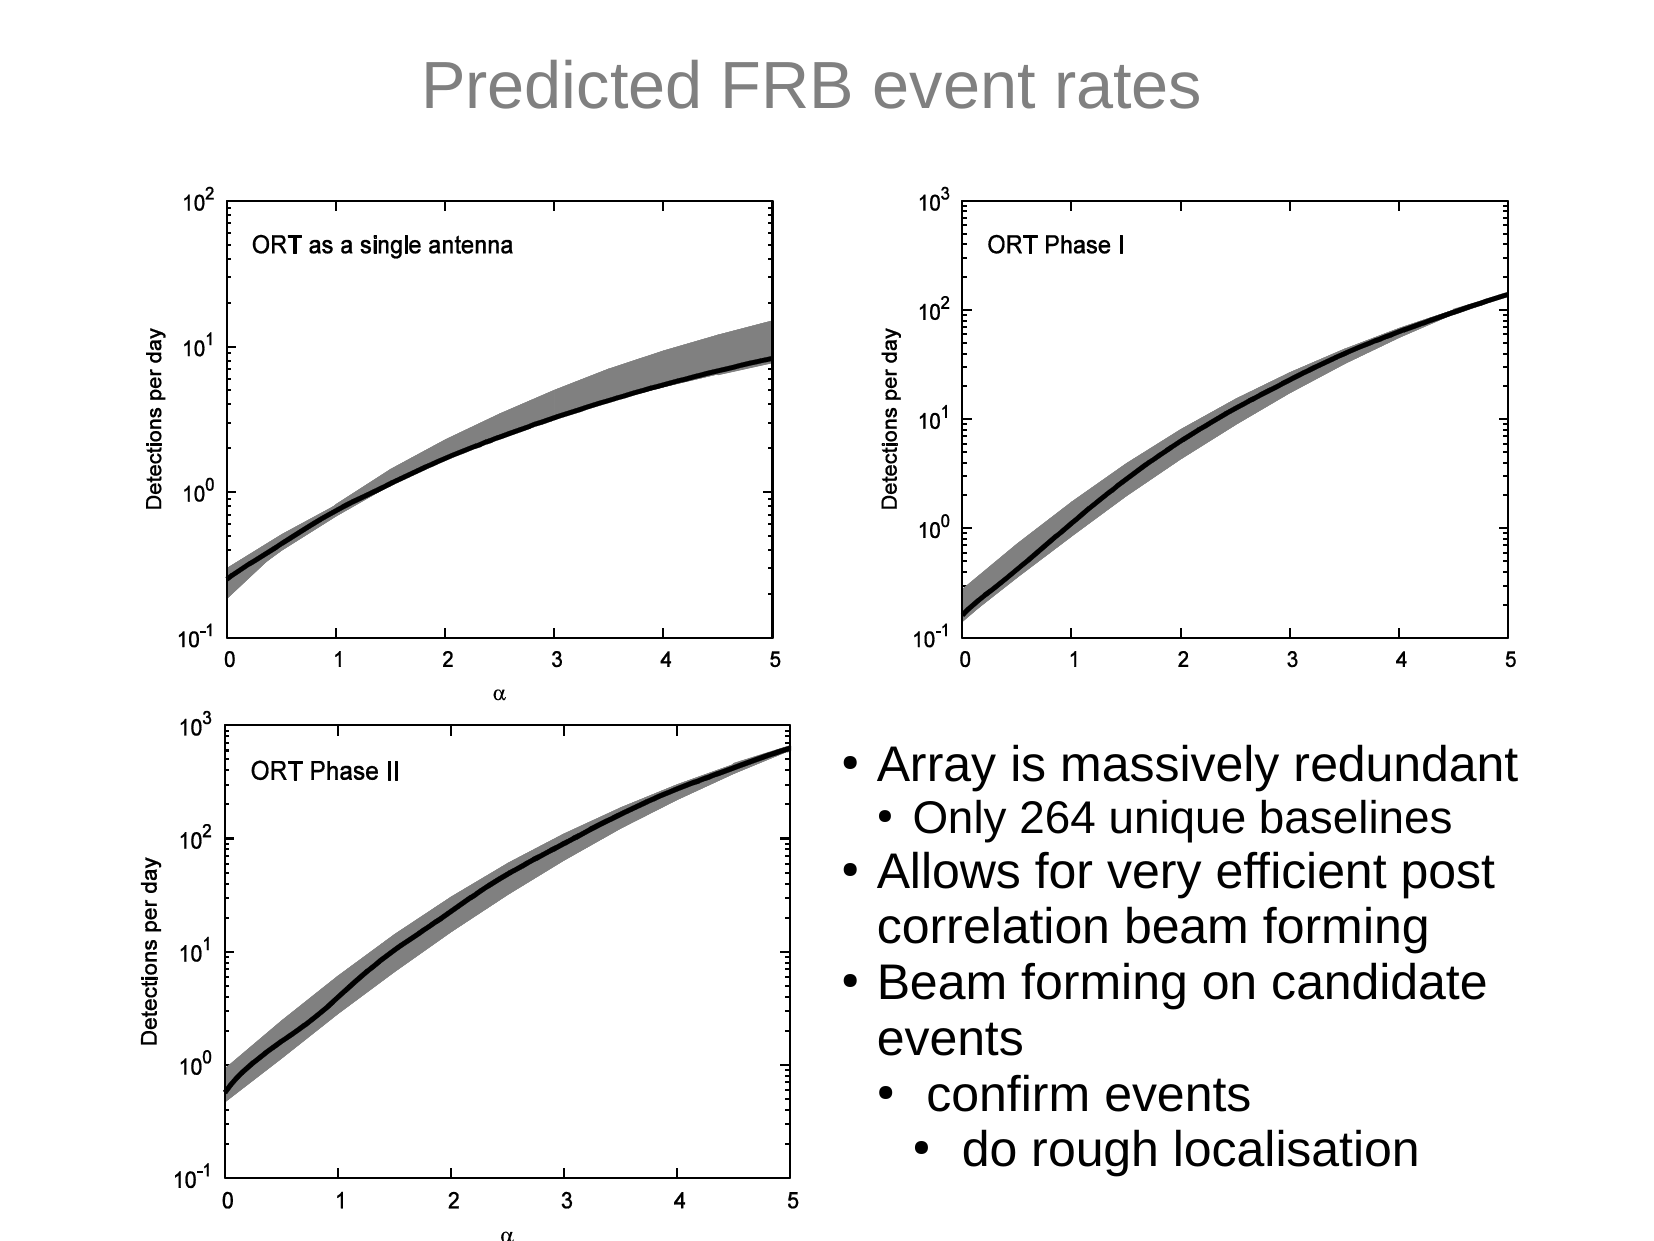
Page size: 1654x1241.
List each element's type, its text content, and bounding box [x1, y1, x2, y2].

text_box Predicted FRB event rates [406, 40, 1221, 142]
text_box Array is massively redundant Only 264 unique baselines Allows for very efficient post correlation beam forming Beam forming on candidate events confirm events do rough localisation [826, 673, 1630, 1241]
text_box [35, 0, 1654, 1241]
